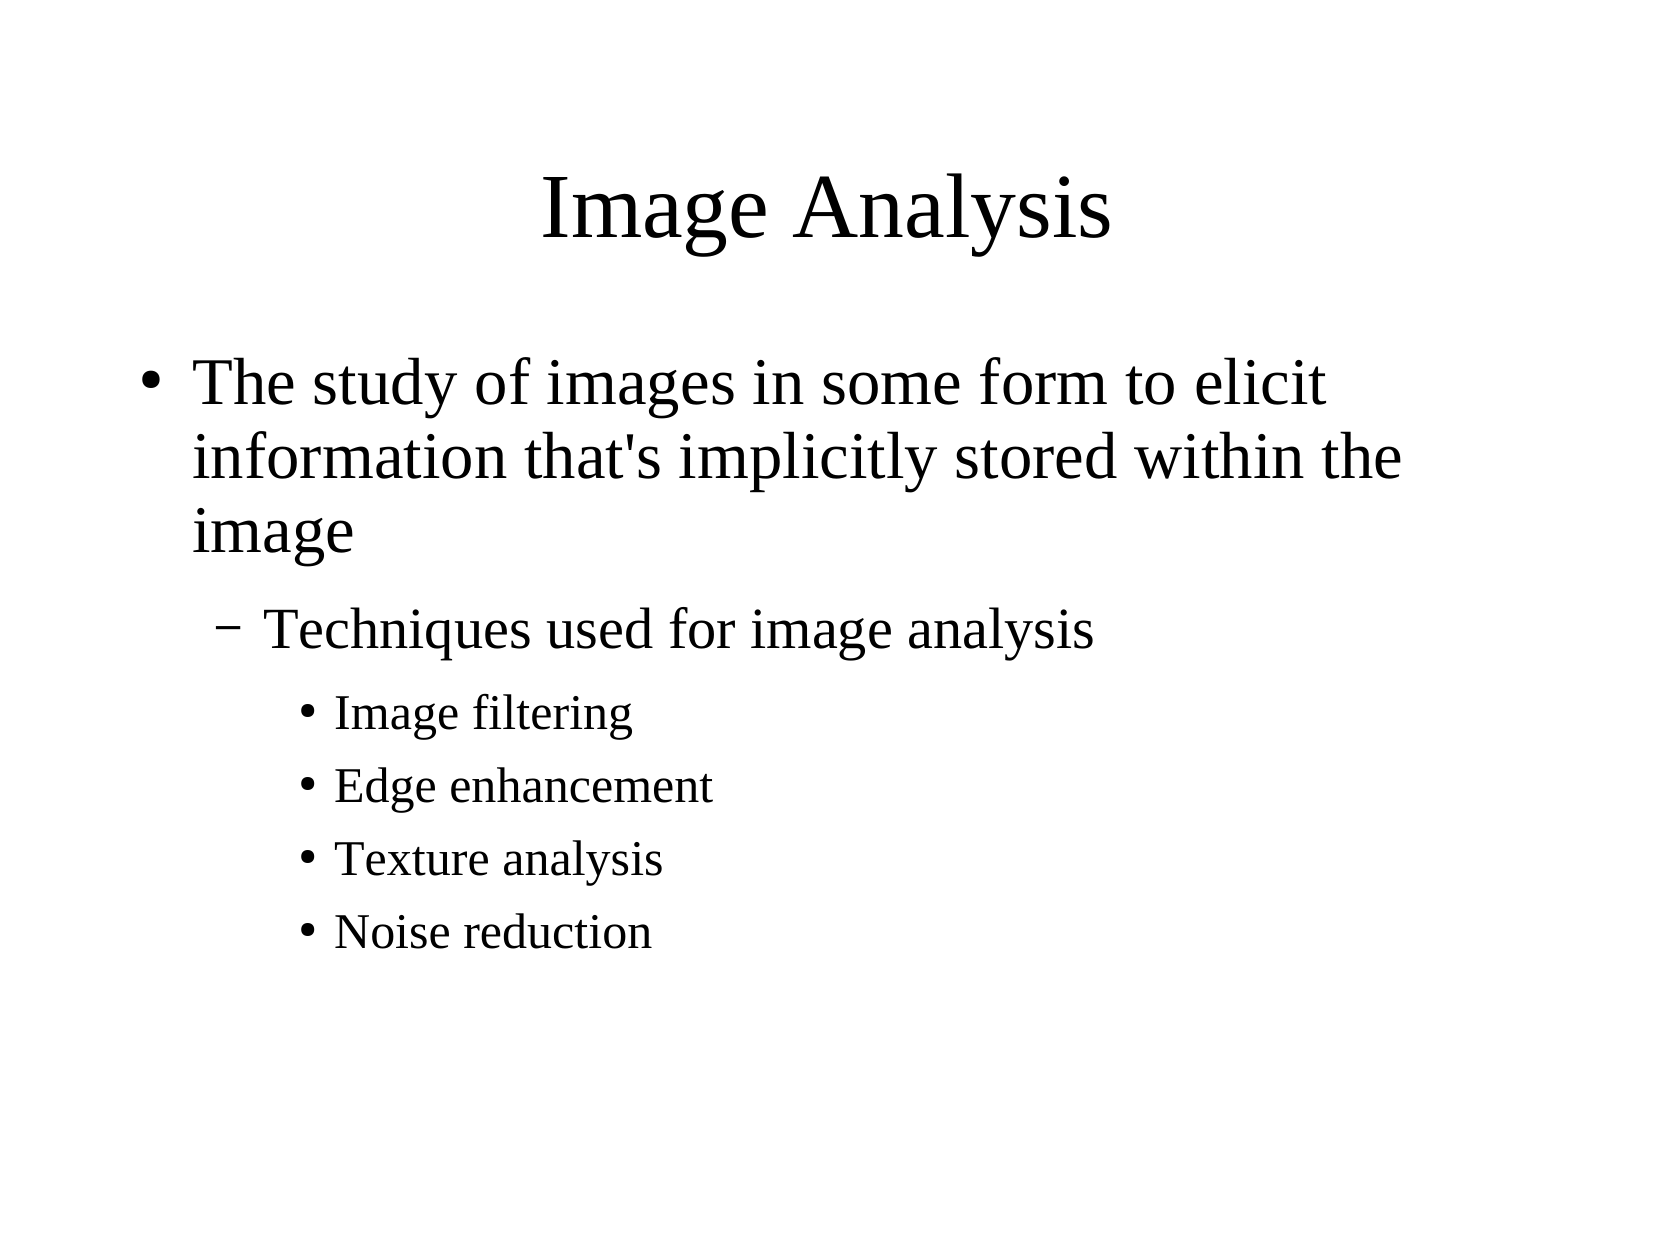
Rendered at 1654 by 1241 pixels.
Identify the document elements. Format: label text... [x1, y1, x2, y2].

list The study of images in some form to elicit information that's implicitly stored within the image Techniques used for image analysis Image filtering Edge enhancement Texture analysis Noise reduction [121, 344, 1534, 1127]
title Image Analysis [121, 102, 1534, 311]
